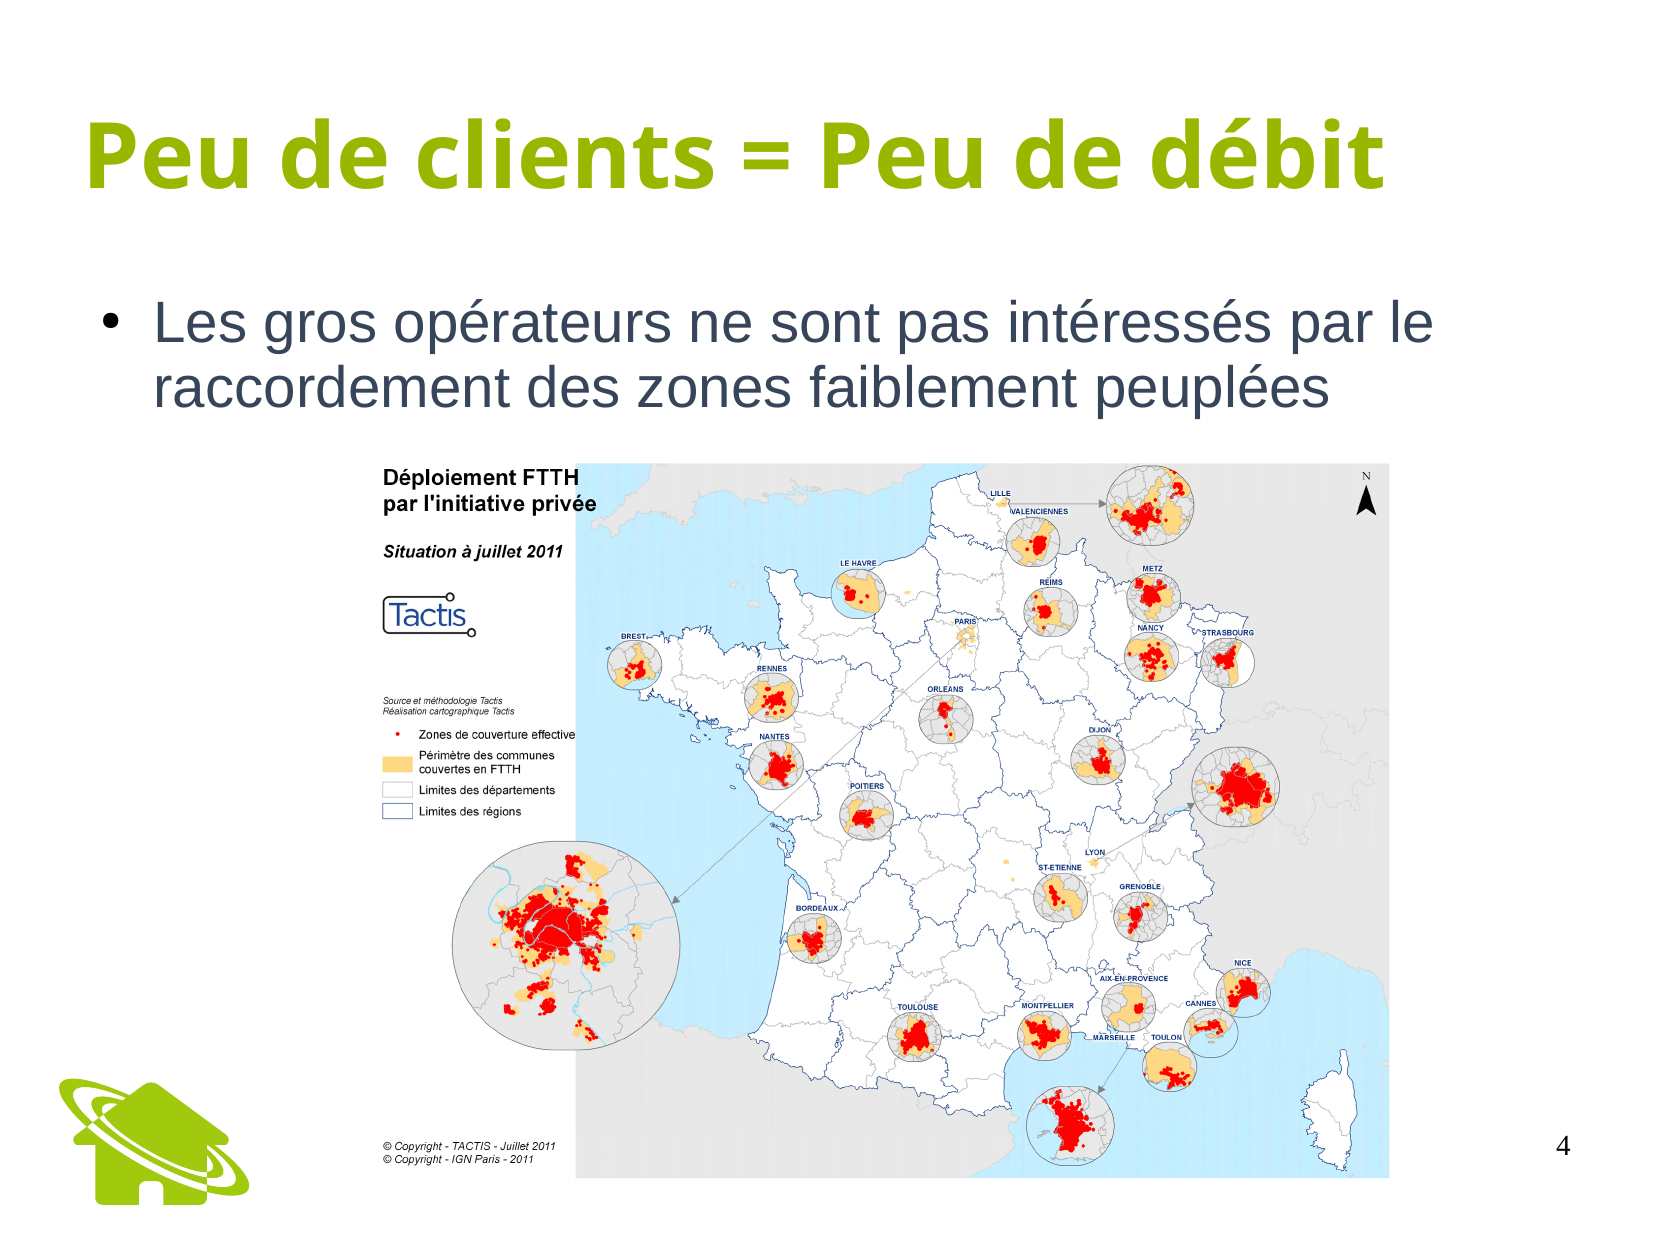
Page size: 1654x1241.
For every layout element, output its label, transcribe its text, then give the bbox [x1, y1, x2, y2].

picture [365, 447, 1406, 1193]
list Les gros opérateurs ne sont pas intéressés par le raccordement des zones faiblement peuplées [82, 290, 1571, 1010]
title Peu de clients = Peu de débit [82, 49, 1571, 257]
